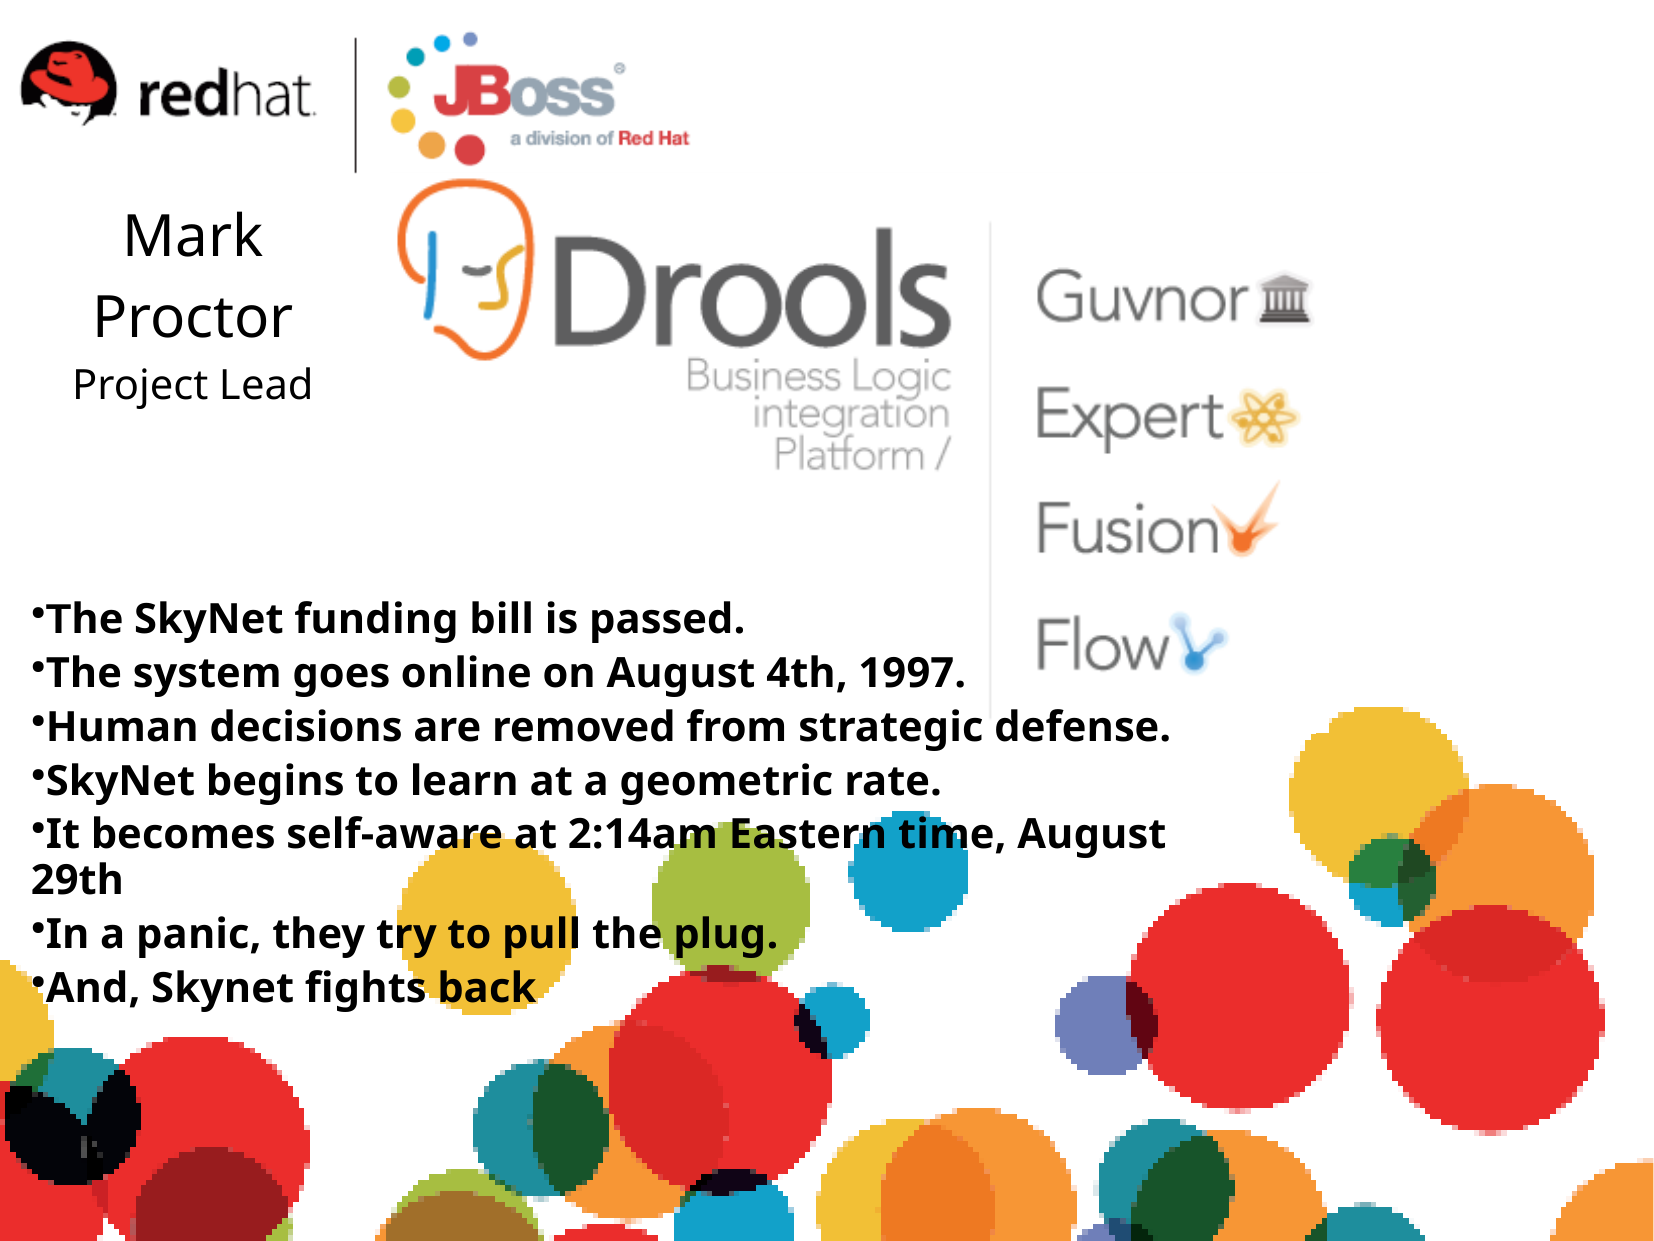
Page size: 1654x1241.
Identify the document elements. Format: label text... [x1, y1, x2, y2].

picture [0, 5, 1654, 1241]
text_box The SkyNet funding bill is passed. The system goes online on August 4th, 1997. Human decisions are removed from strategic defense. SkyNet begins to learn at a geometric rate. It becomes self-aware at 2:14am Eastern time, August 29th In a panic, they try to pull the plug. And, Skynet fights back [16, 589, 1257, 1062]
text_box Mark Proctor Project Lead [29, 181, 356, 415]
